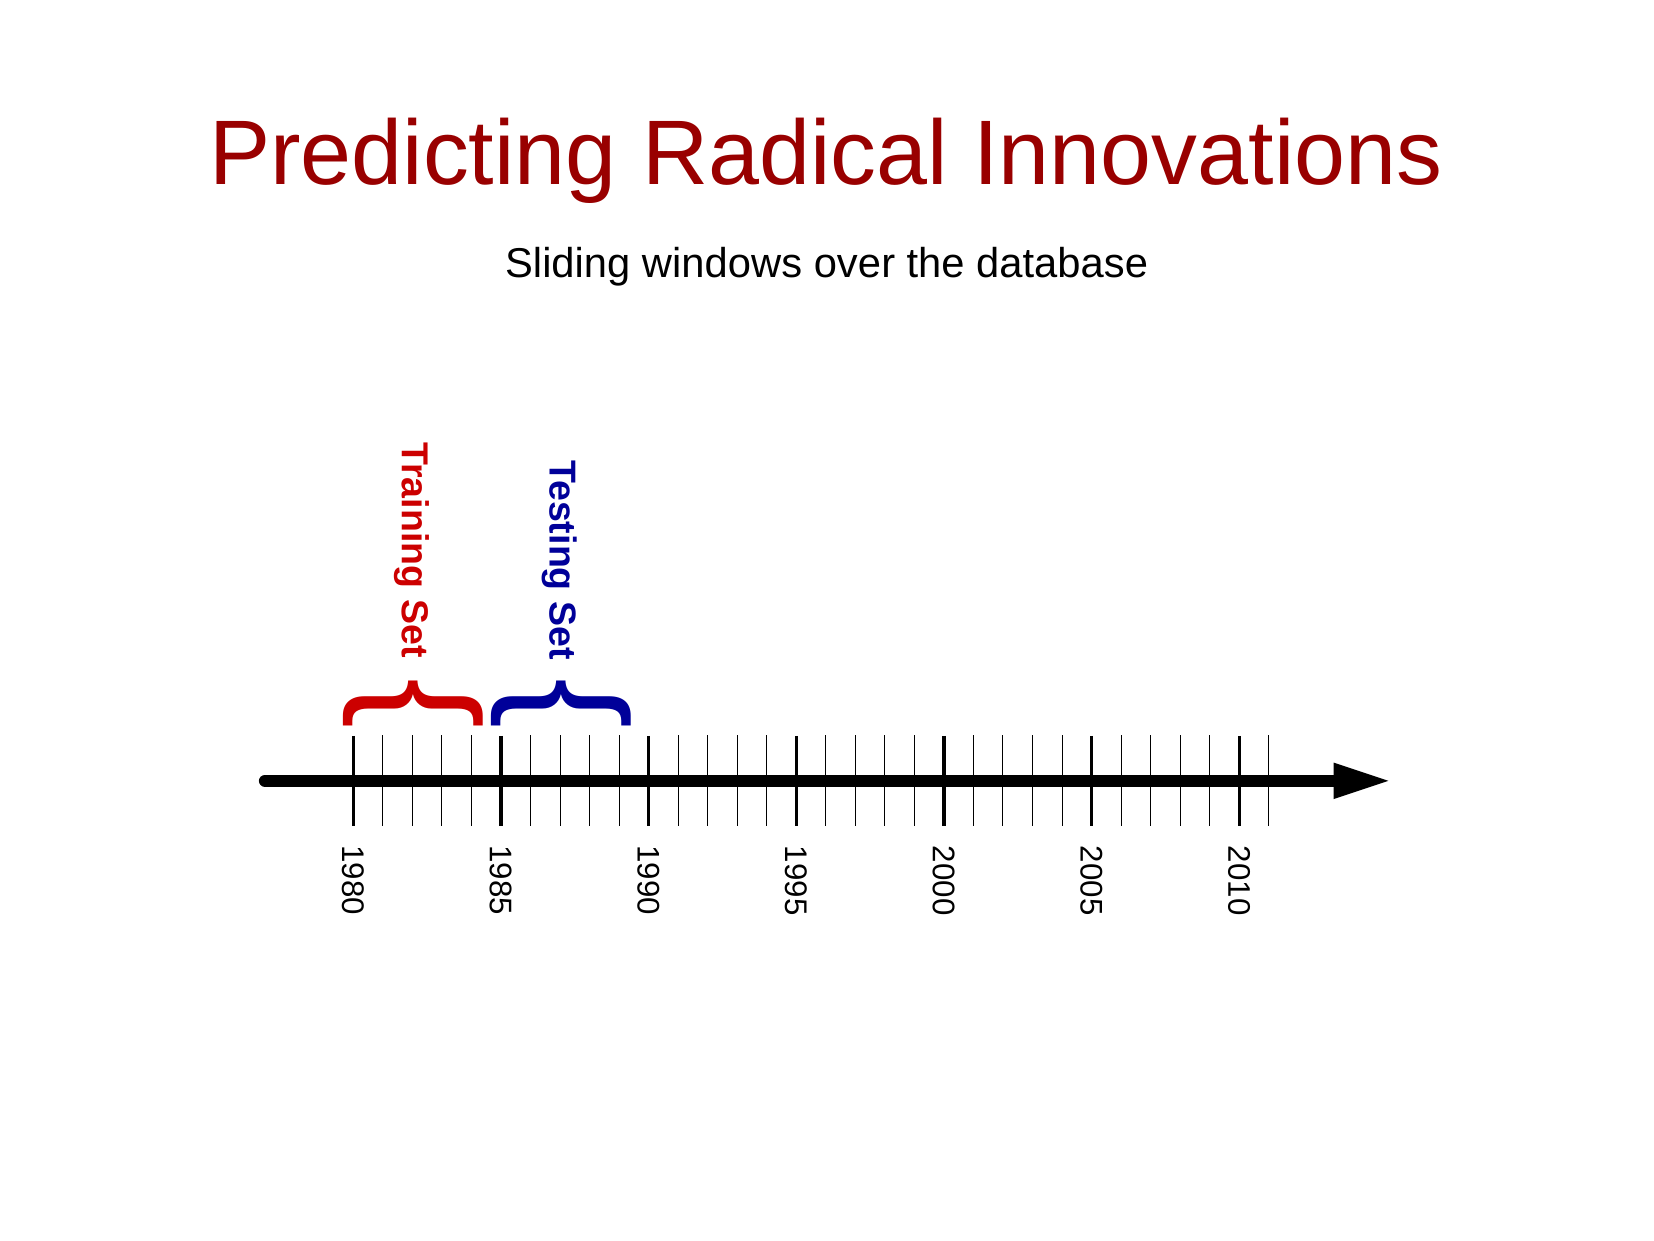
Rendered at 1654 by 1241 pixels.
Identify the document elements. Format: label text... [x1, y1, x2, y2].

text_box Training Set [385, 427, 444, 673]
text_box { [482, 663, 666, 744]
text_box 1985 [475, 830, 526, 931]
title Predicting Radical Innovations [82, 49, 1571, 257]
text_box 1990 [623, 830, 674, 931]
text_box 2000 [919, 830, 969, 931]
text_box Testing Set [532, 445, 591, 675]
text_box Sliding windows over the database [474, 240, 1179, 287]
text_box { [335, 663, 482, 744]
text_box 1995 [771, 830, 821, 931]
text_box 2010 [1214, 830, 1264, 931]
text_box 2005 [1066, 830, 1117, 931]
text_box 1980 [328, 830, 378, 931]
